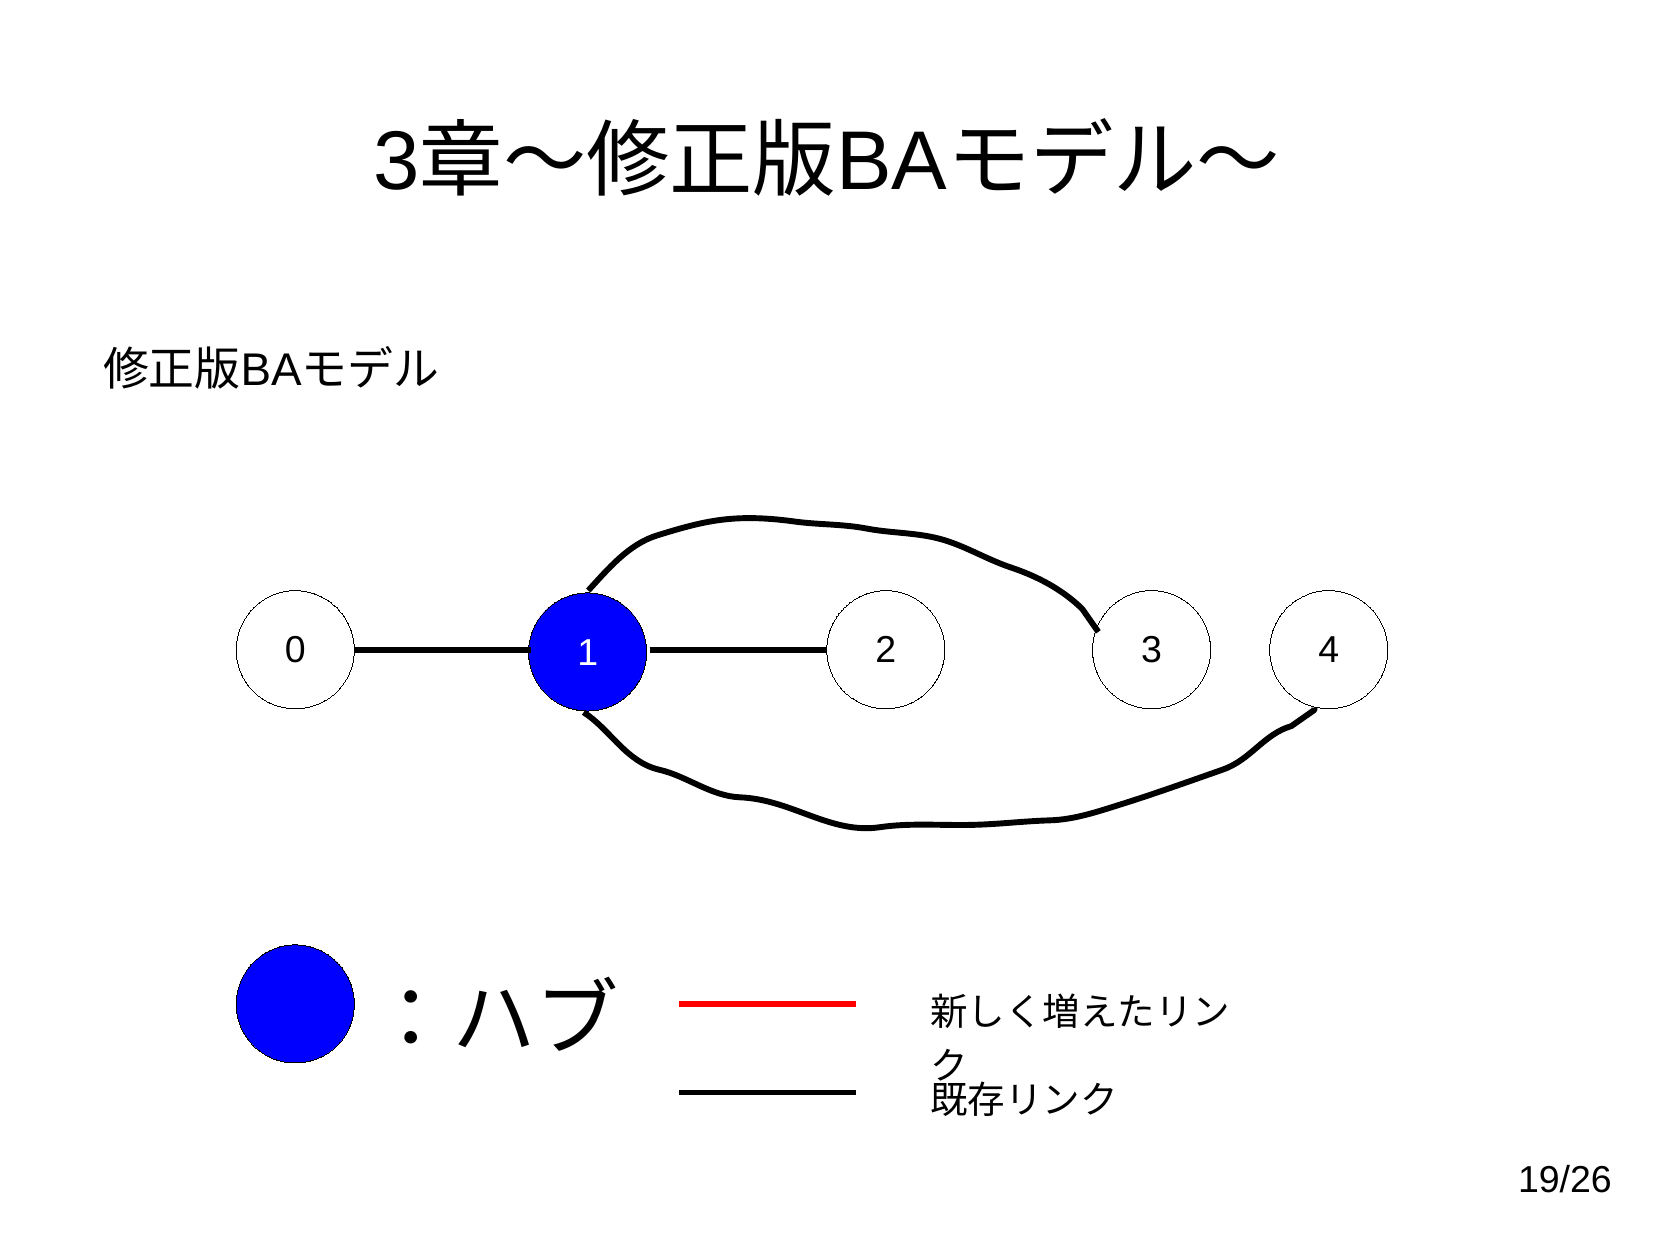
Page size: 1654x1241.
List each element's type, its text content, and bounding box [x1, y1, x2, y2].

text_box 4 [1269, 590, 1388, 709]
text_box 2 [826, 590, 945, 709]
text_box 19/26 [1503, 1151, 1627, 1211]
text_box [236, 944, 354, 1063]
text_box 既存リンク [915, 1062, 1270, 1123]
text_box 0 [236, 590, 355, 709]
text_box 3 [1092, 590, 1211, 709]
text_box 1 [528, 592, 647, 711]
text_box 新しく増えたリンク [915, 974, 1270, 1034]
title 3章～修正版BAモデル～ [82, 49, 1571, 257]
text_box 修正版BAモデル [88, 324, 502, 414]
text_box ：ハブ [354, 944, 886, 1043]
